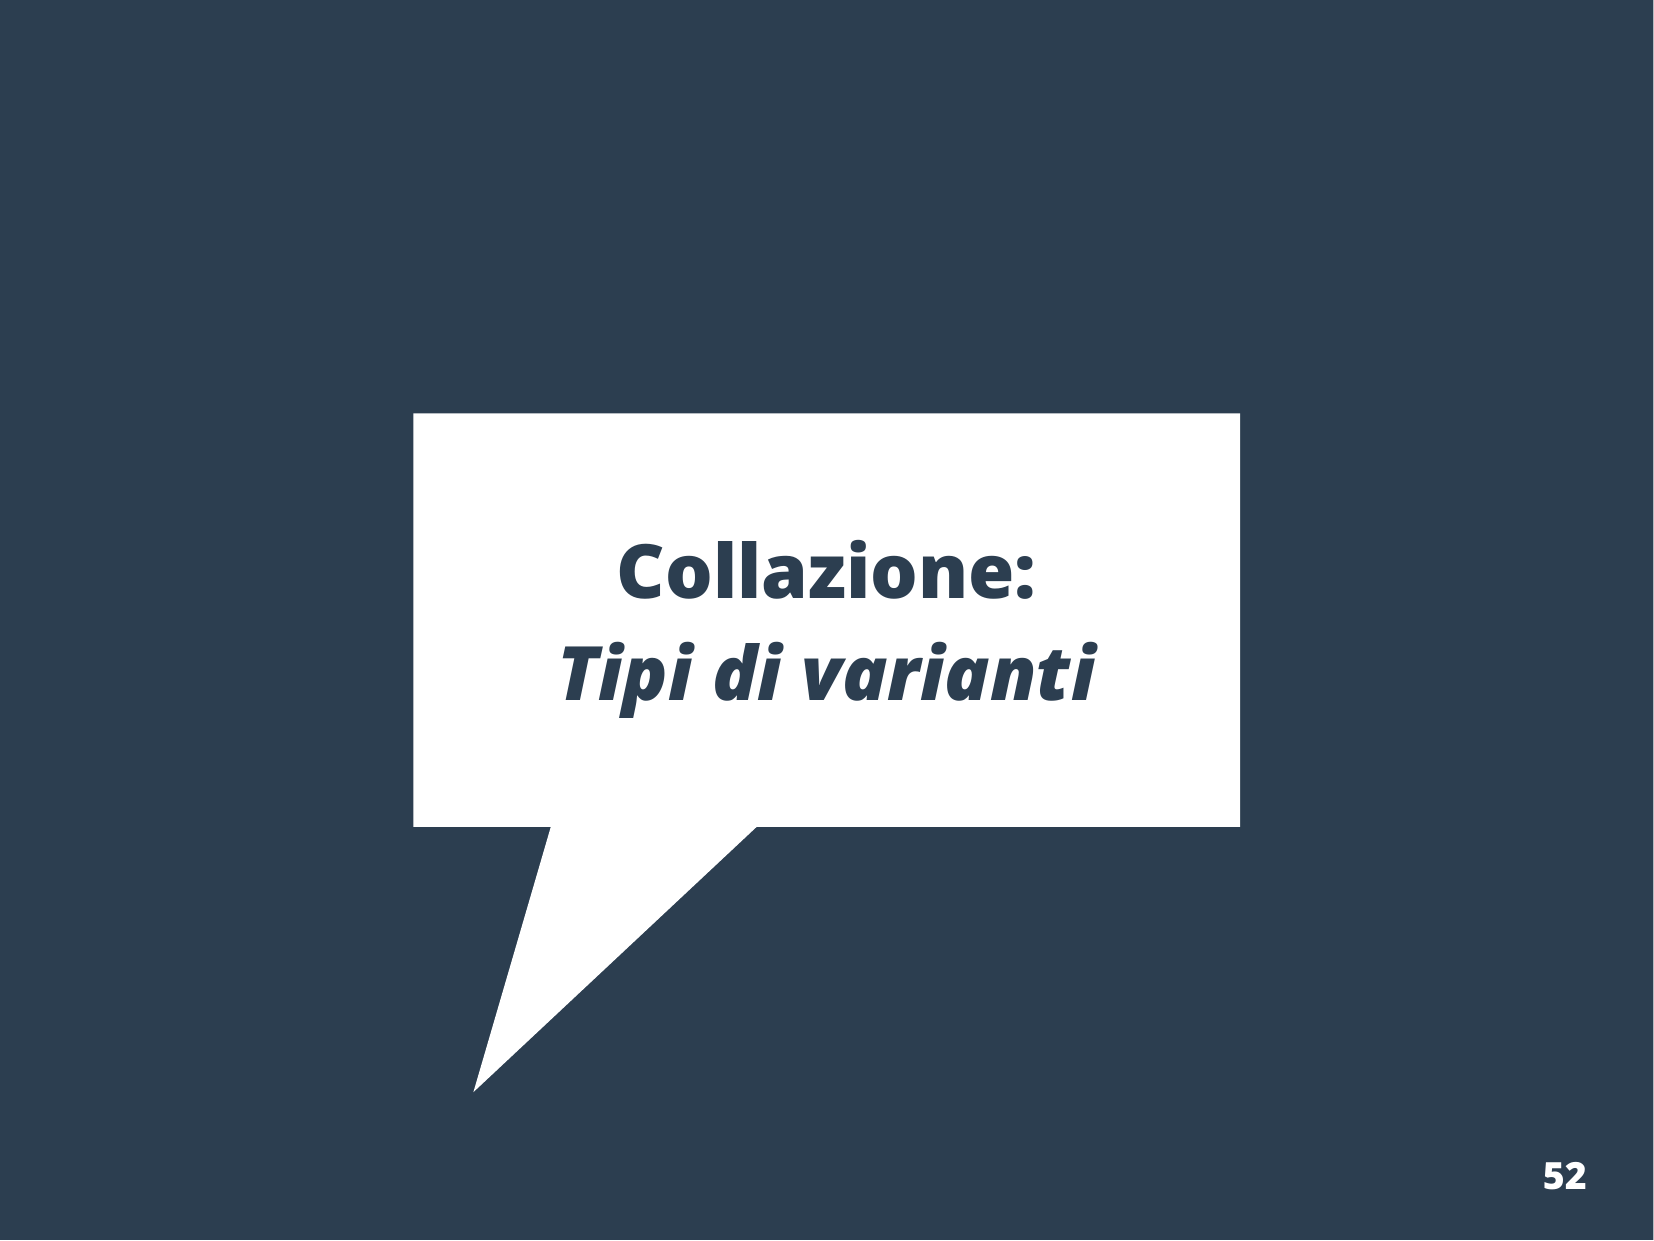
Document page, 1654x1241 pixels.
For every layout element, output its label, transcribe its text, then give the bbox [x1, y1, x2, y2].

title Collazione: Tipi di varianti [442, 442, 1211, 798]
